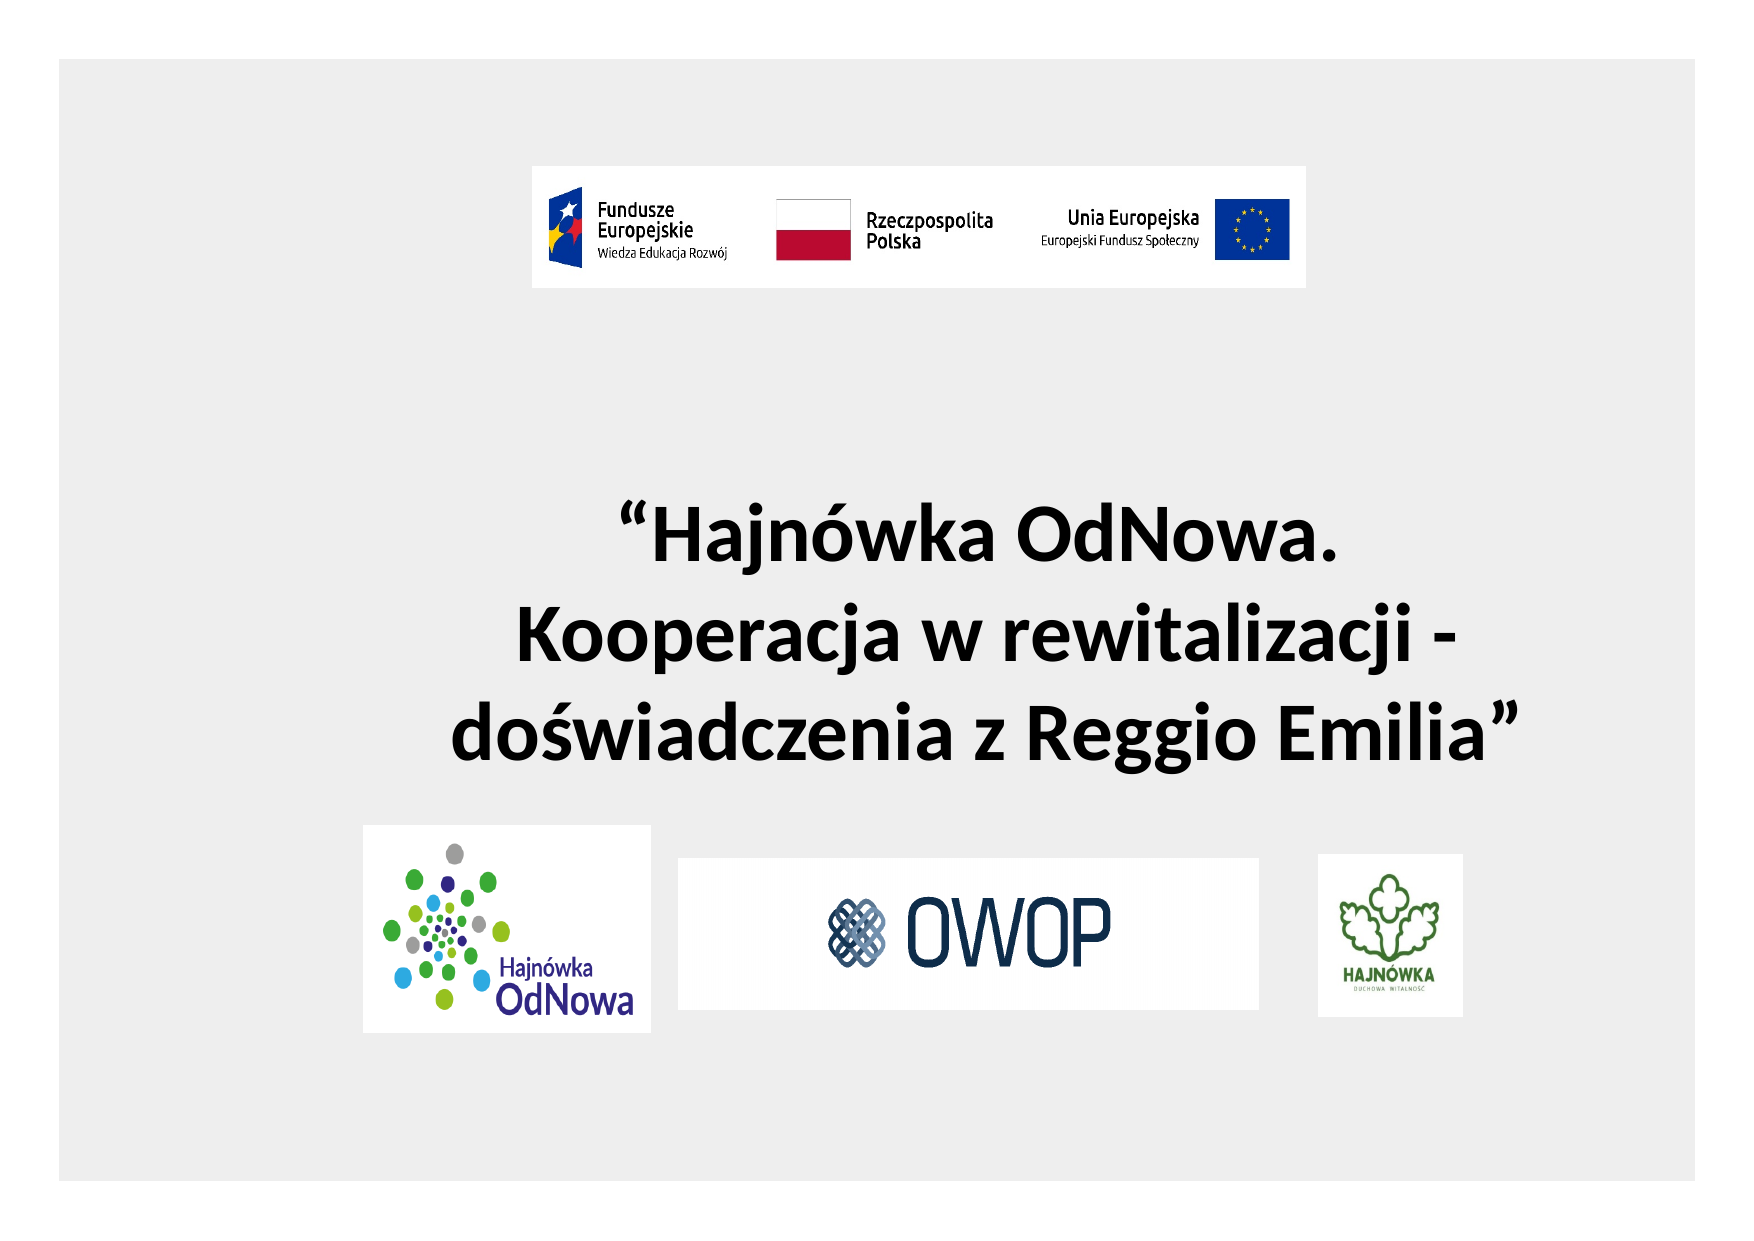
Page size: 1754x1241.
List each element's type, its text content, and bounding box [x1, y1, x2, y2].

picture [363, 825, 651, 1033]
picture [678, 858, 1259, 1010]
picture [532, 166, 1306, 288]
picture [1318, 854, 1463, 1017]
title “Hajnówka OdNowa. Kooperacja w rewitalizacji - doświadczenia z Reggio Emilia” [374, 470, 1602, 861]
